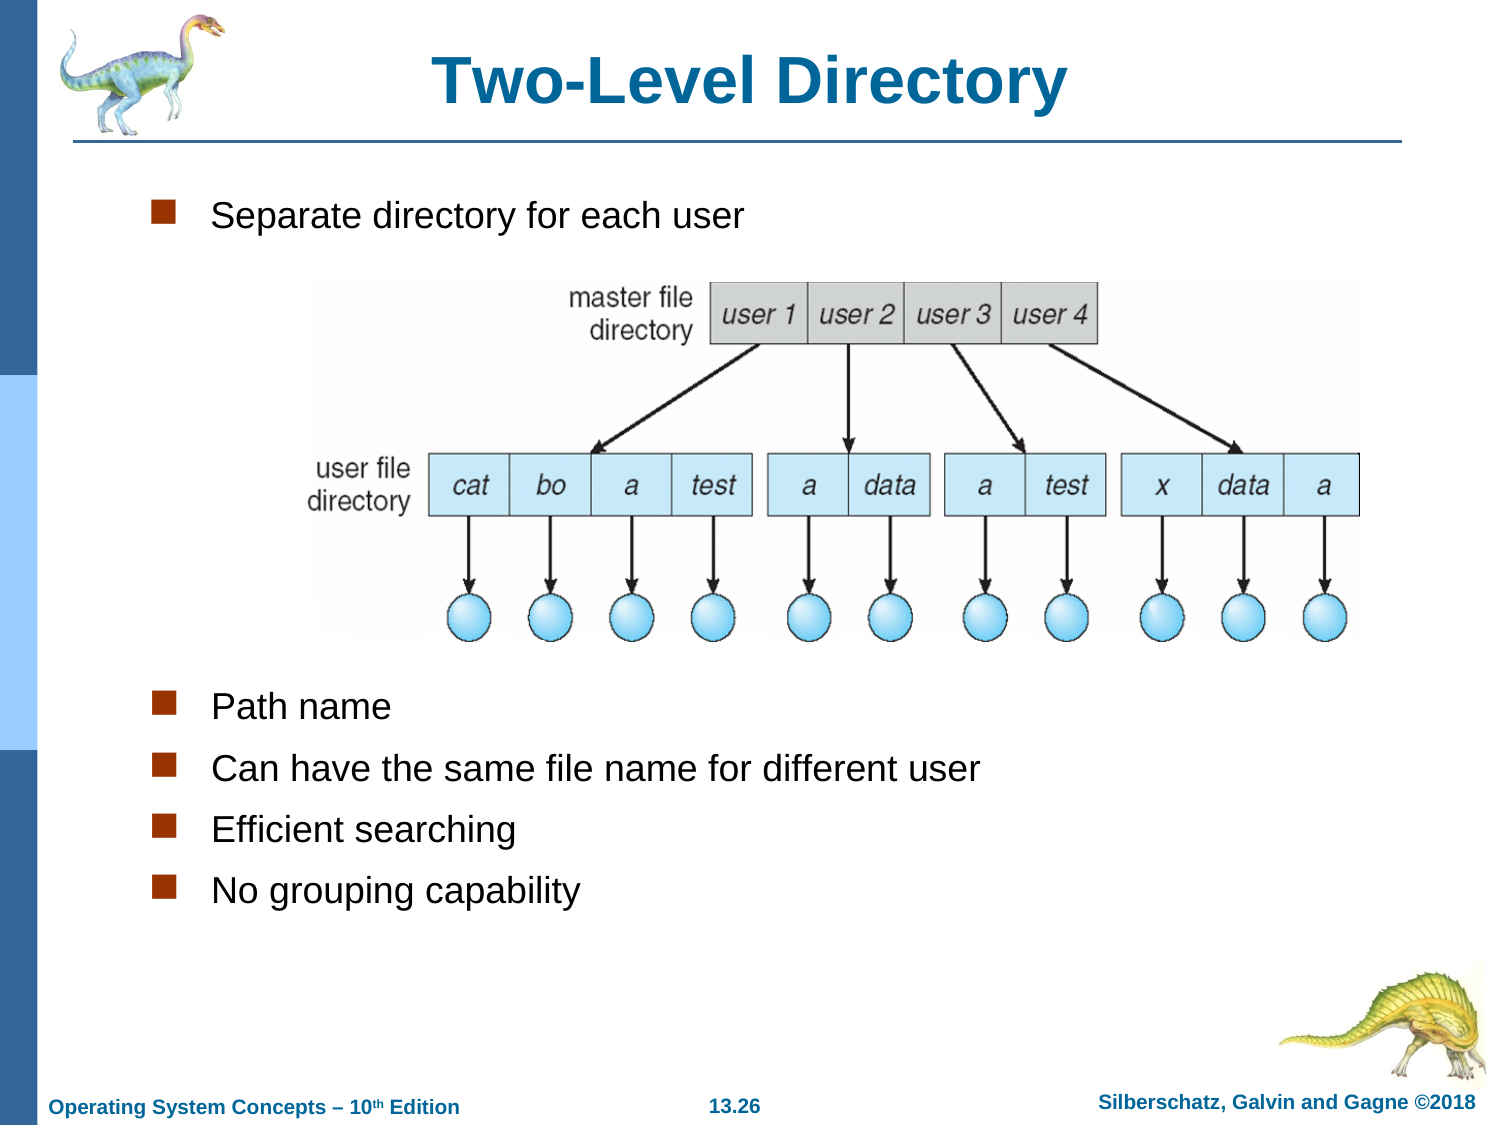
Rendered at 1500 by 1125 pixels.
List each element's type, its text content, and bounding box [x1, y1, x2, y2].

picture [1275, 959, 1486, 1090]
picture [46, 0, 243, 149]
picture [1415, 1094, 1423, 1099]
list Separate directory for each user [139, 183, 1431, 276]
title Two-Level Directory [75, 29, 1426, 124]
text_box Path name Can have the same file name for different user Efficient searching No grouping capability [140, 674, 1289, 906]
picture [304, 282, 1360, 643]
